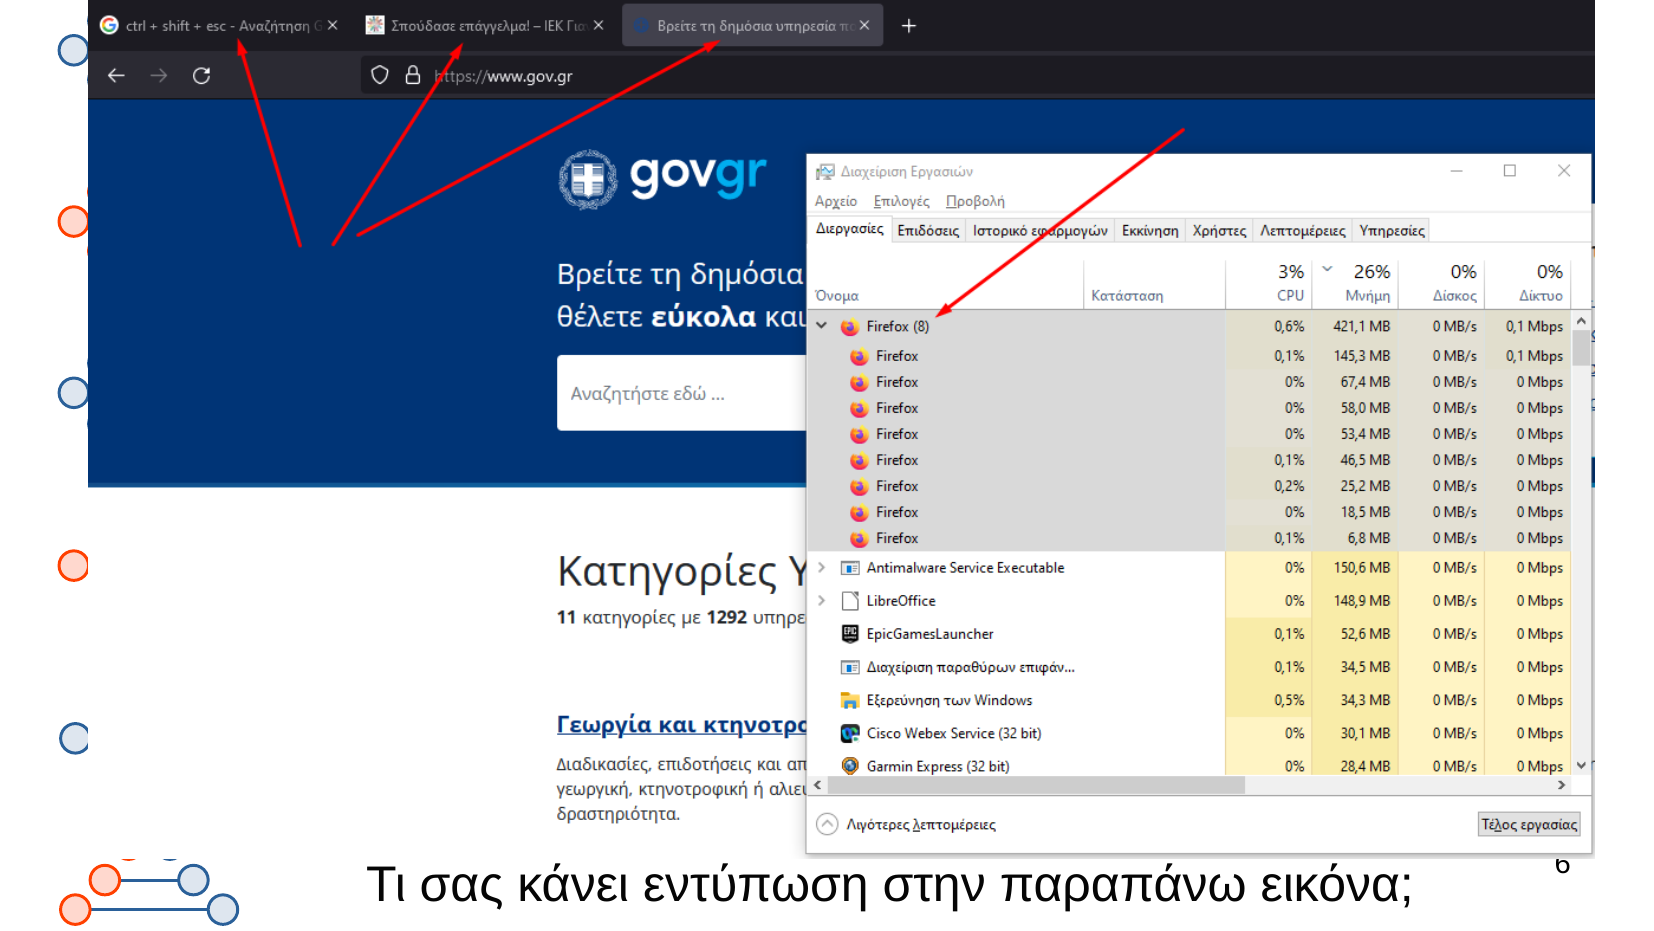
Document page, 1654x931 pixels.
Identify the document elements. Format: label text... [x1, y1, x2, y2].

picture [88, 0, 1595, 859]
list Τι σας κάνει εντύπωση στην παραπάνω εικόνα; [295, 859, 1447, 931]
